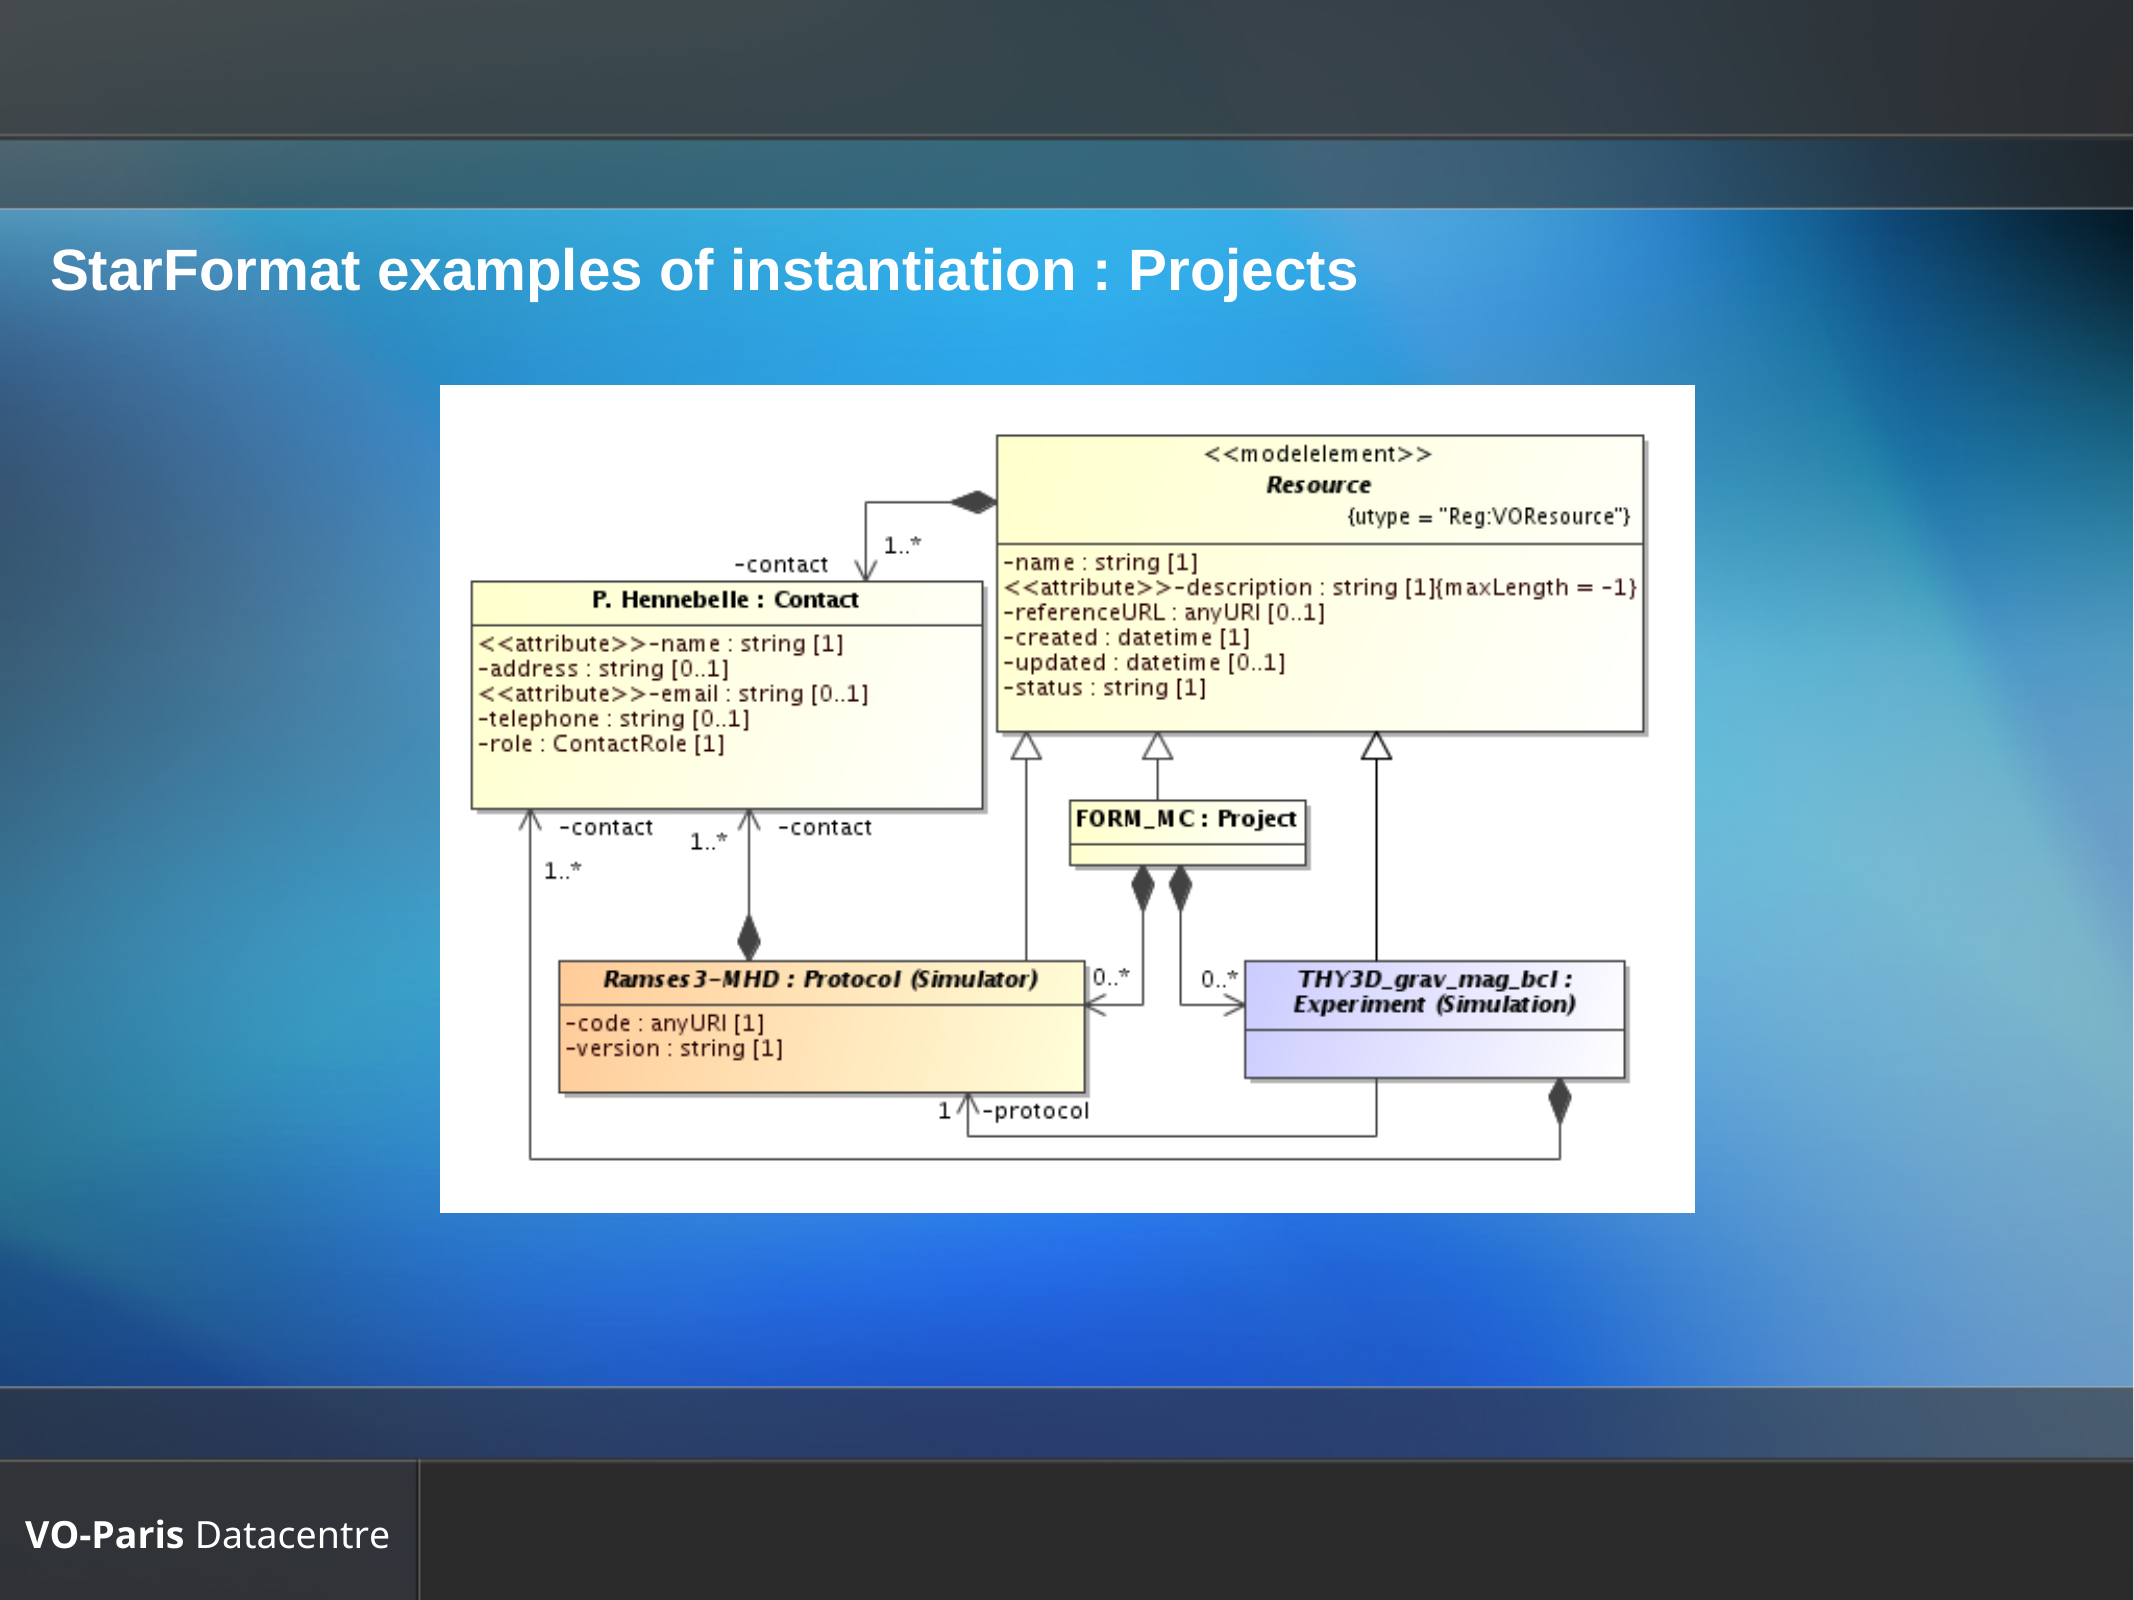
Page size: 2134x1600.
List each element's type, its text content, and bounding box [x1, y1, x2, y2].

text_box VO-Paris Datacentre [0, 1502, 417, 1565]
picture [0, 0, 2134, 1600]
text_box StarFormat examples of instantiation : Projects [50, 232, 2038, 303]
